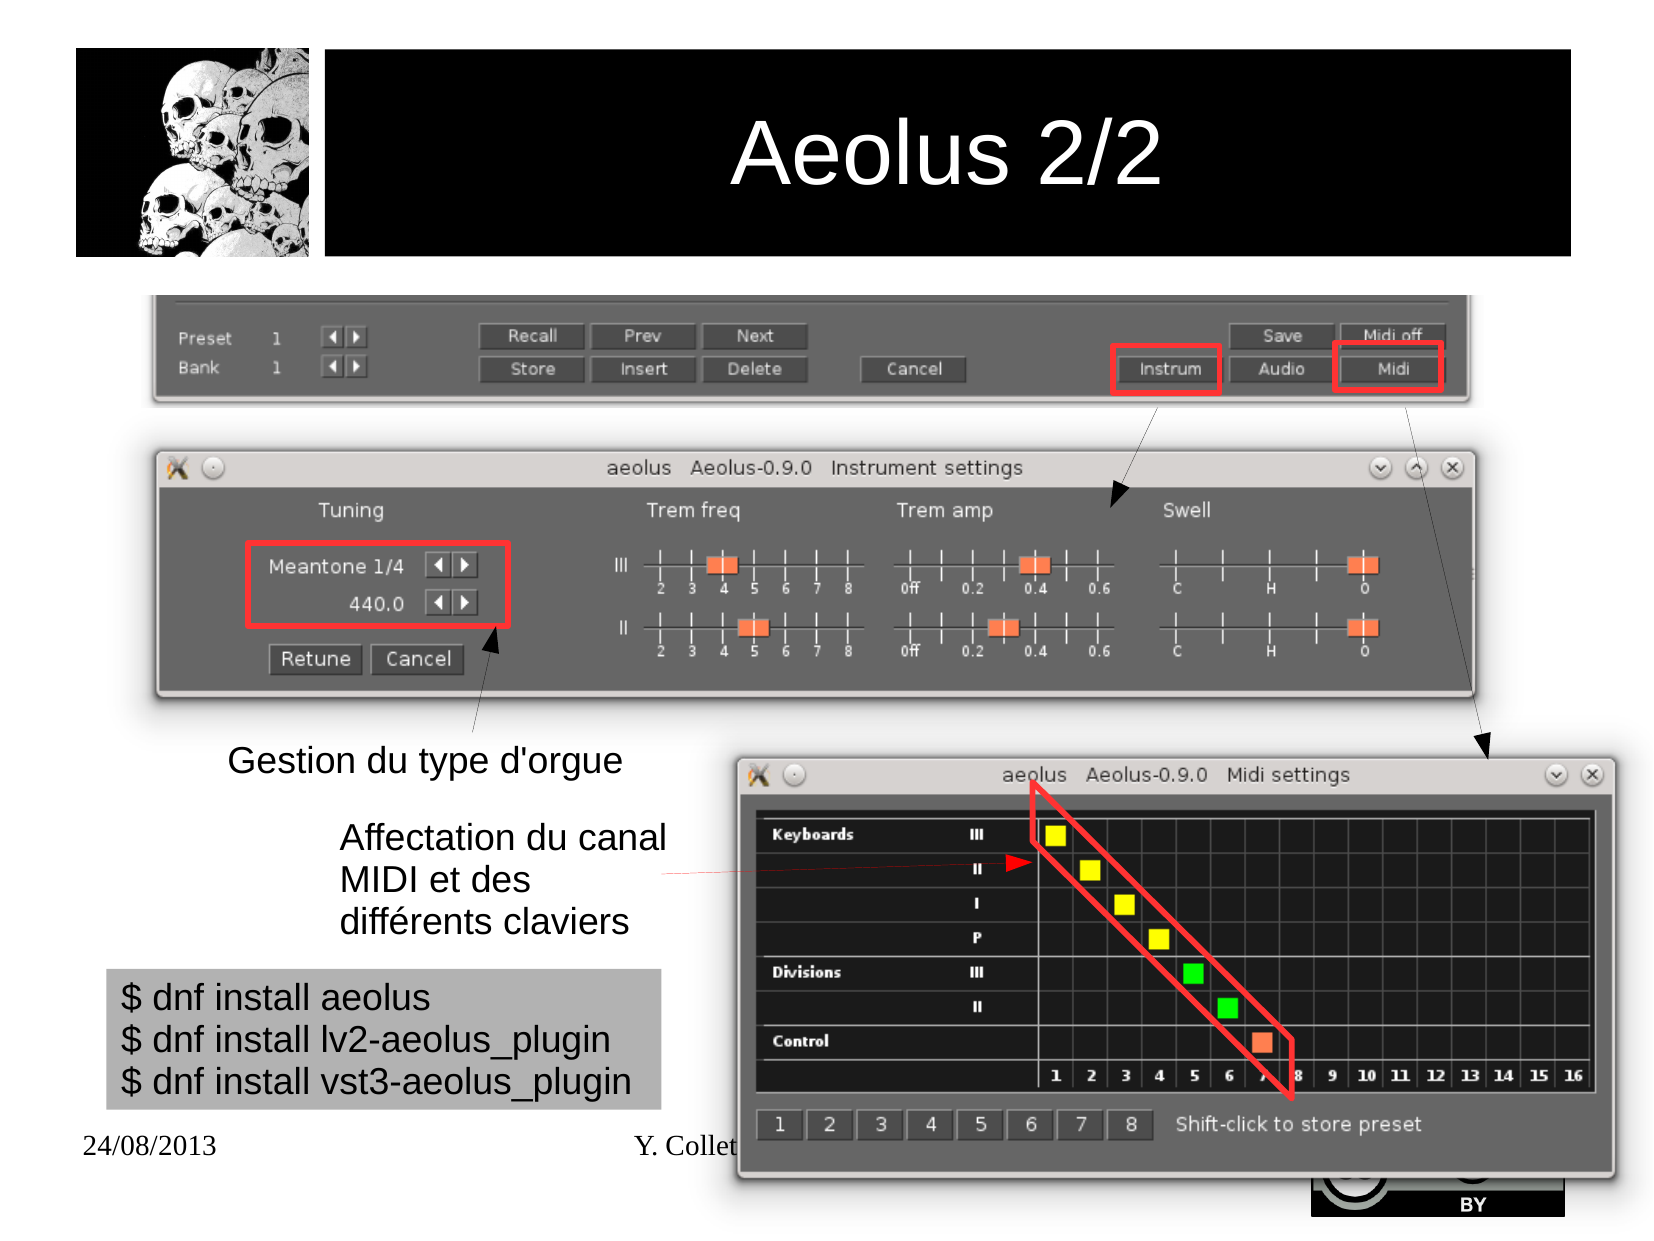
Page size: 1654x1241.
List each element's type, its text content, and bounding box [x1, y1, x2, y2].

text_box Gestion du type d'orgue [212, 732, 650, 790]
picture [94, 295, 1654, 1241]
picture [251, 546, 505, 623]
title Aeolus 2/2 [324, 49, 1571, 257]
text_box $ dnf install aeolus $ dnf install lv2-aeolus_plugin $ dnf install vst3-aeolus_plugin [106, 968, 662, 1110]
picture [76, 48, 309, 257]
text_box Affectation du canal MIDI et des différents claviers [324, 809, 703, 950]
